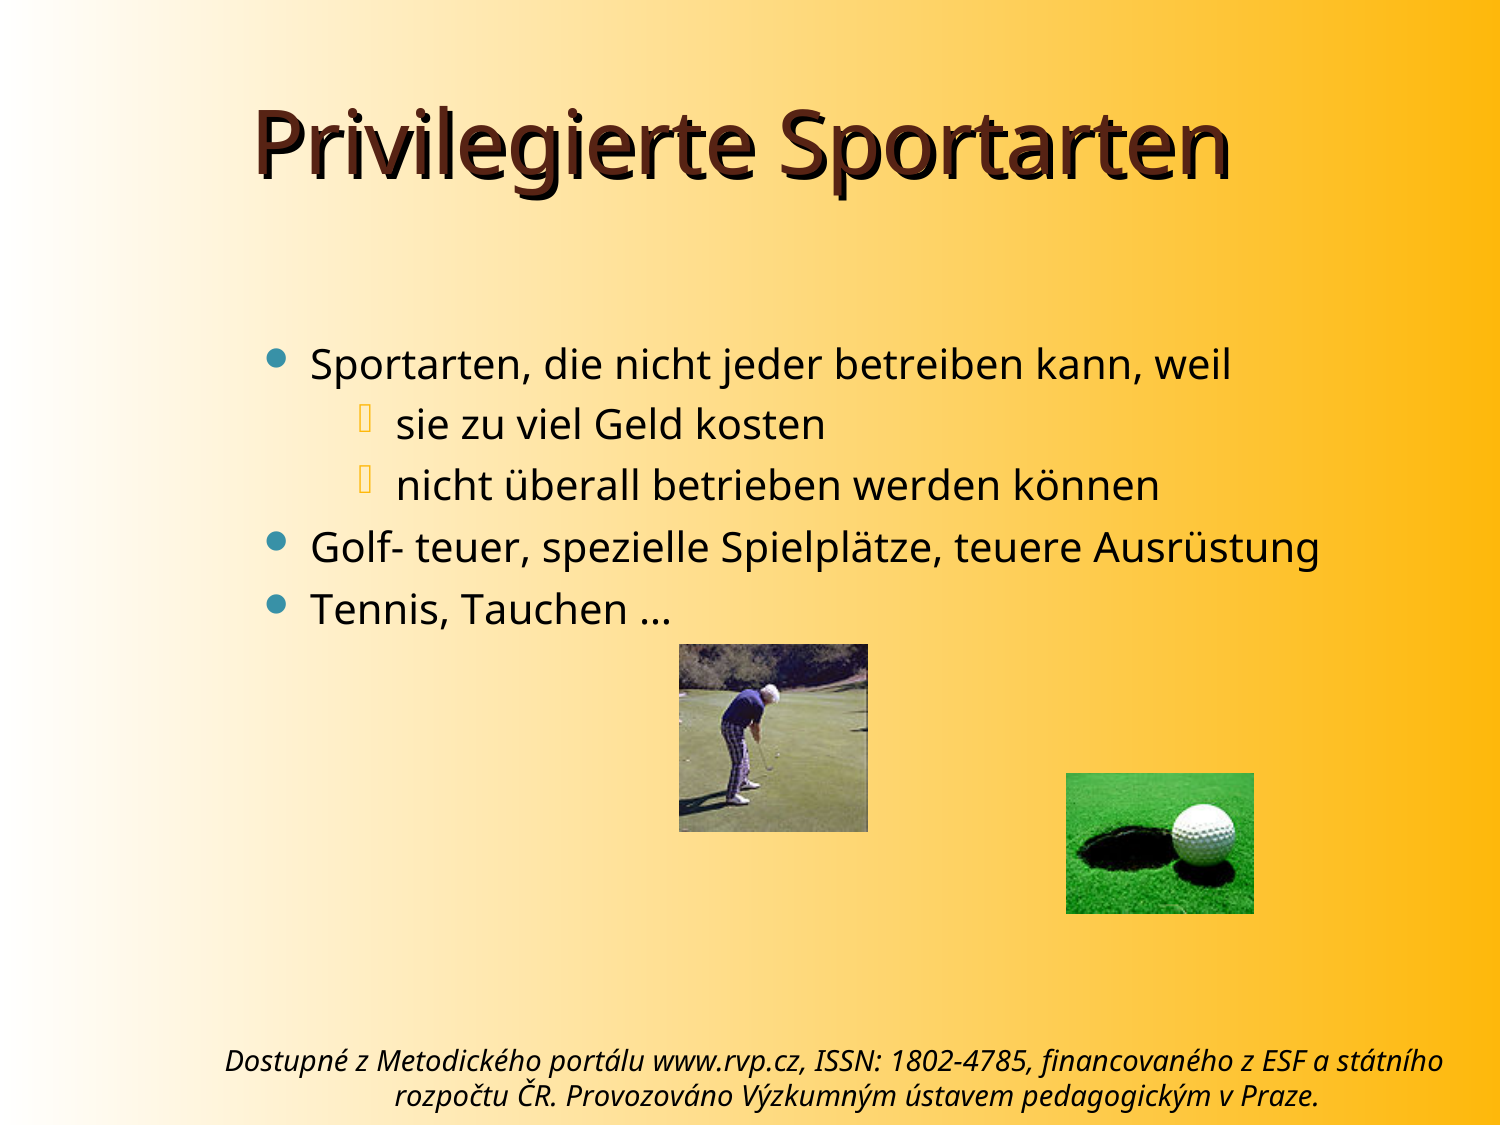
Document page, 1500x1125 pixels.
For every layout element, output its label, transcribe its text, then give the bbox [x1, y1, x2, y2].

picture [1066, 773, 1254, 915]
title Privilegierte Sportarten [235, 45, 1466, 233]
text_box Dostupné z Metodického portálu www.rvp.cz, ISSN: 1802-4785, financovaného z ESF a státního rozpočtu ČR. Provozováno Výzkumným ústavem pedagogickým v Praze. [194, 1034, 1462, 1099]
list Sportarten, die nicht jeder betreiben kann, weil sie zu viel Geld kosten nicht überall betrieben werden können Golf- teuer, spezielle Spielplätze, teuere Ausrüstung Tennis, Tauchen … [235, 237, 1466, 1026]
picture [679, 644, 868, 833]
